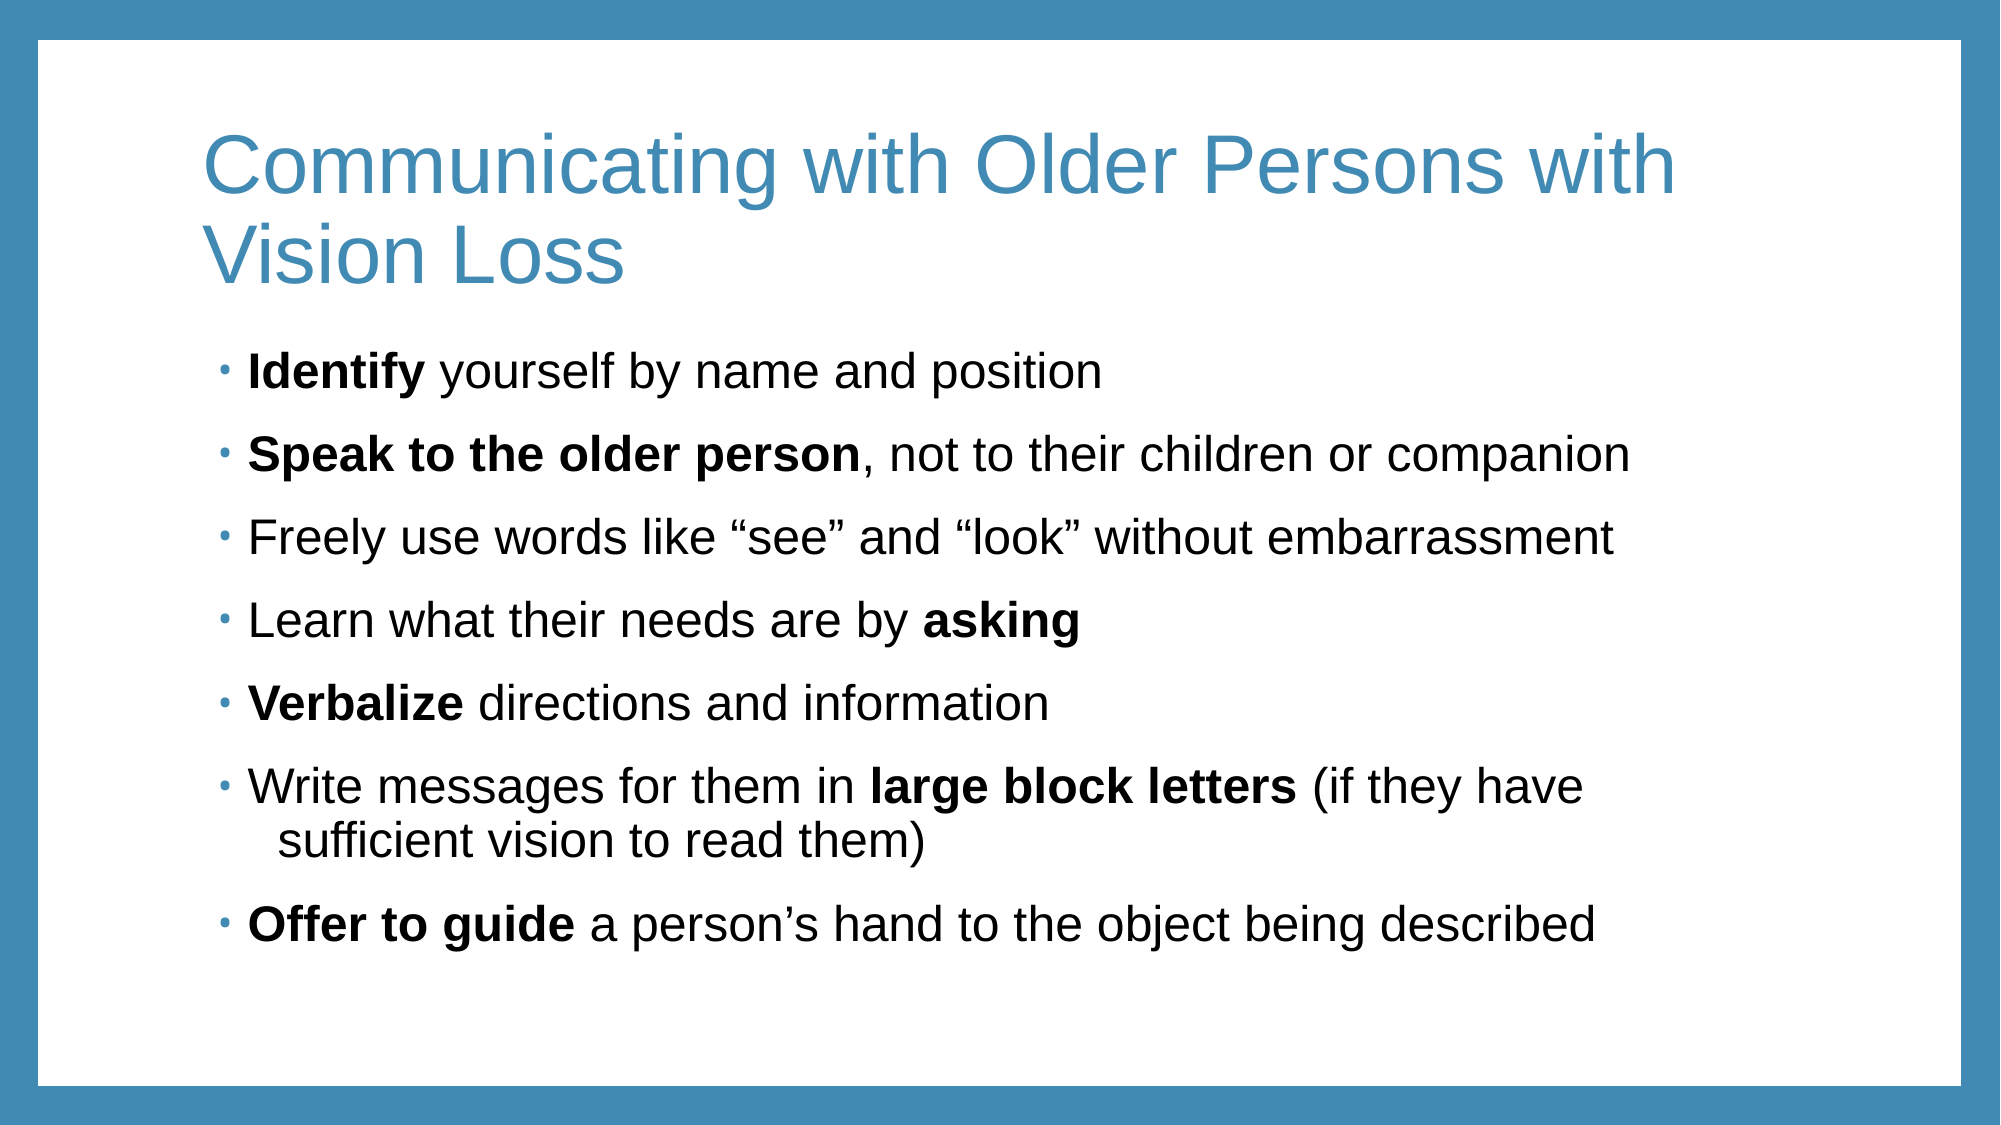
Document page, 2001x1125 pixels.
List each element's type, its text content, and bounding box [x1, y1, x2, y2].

title Communicating with Older Persons with Vision Loss [187, 99, 1808, 323]
list Identify yourself by name and position Speak to the older person, not to their children or companion Freely use words like “see” and “look” without embarrassment Learn what their needs are by asking Verbalize directions and information Write messages for them in large block letters (if they have sufficient vision to read them) Offer to guide a person’s hand to the object being described [187, 337, 1808, 1000]
